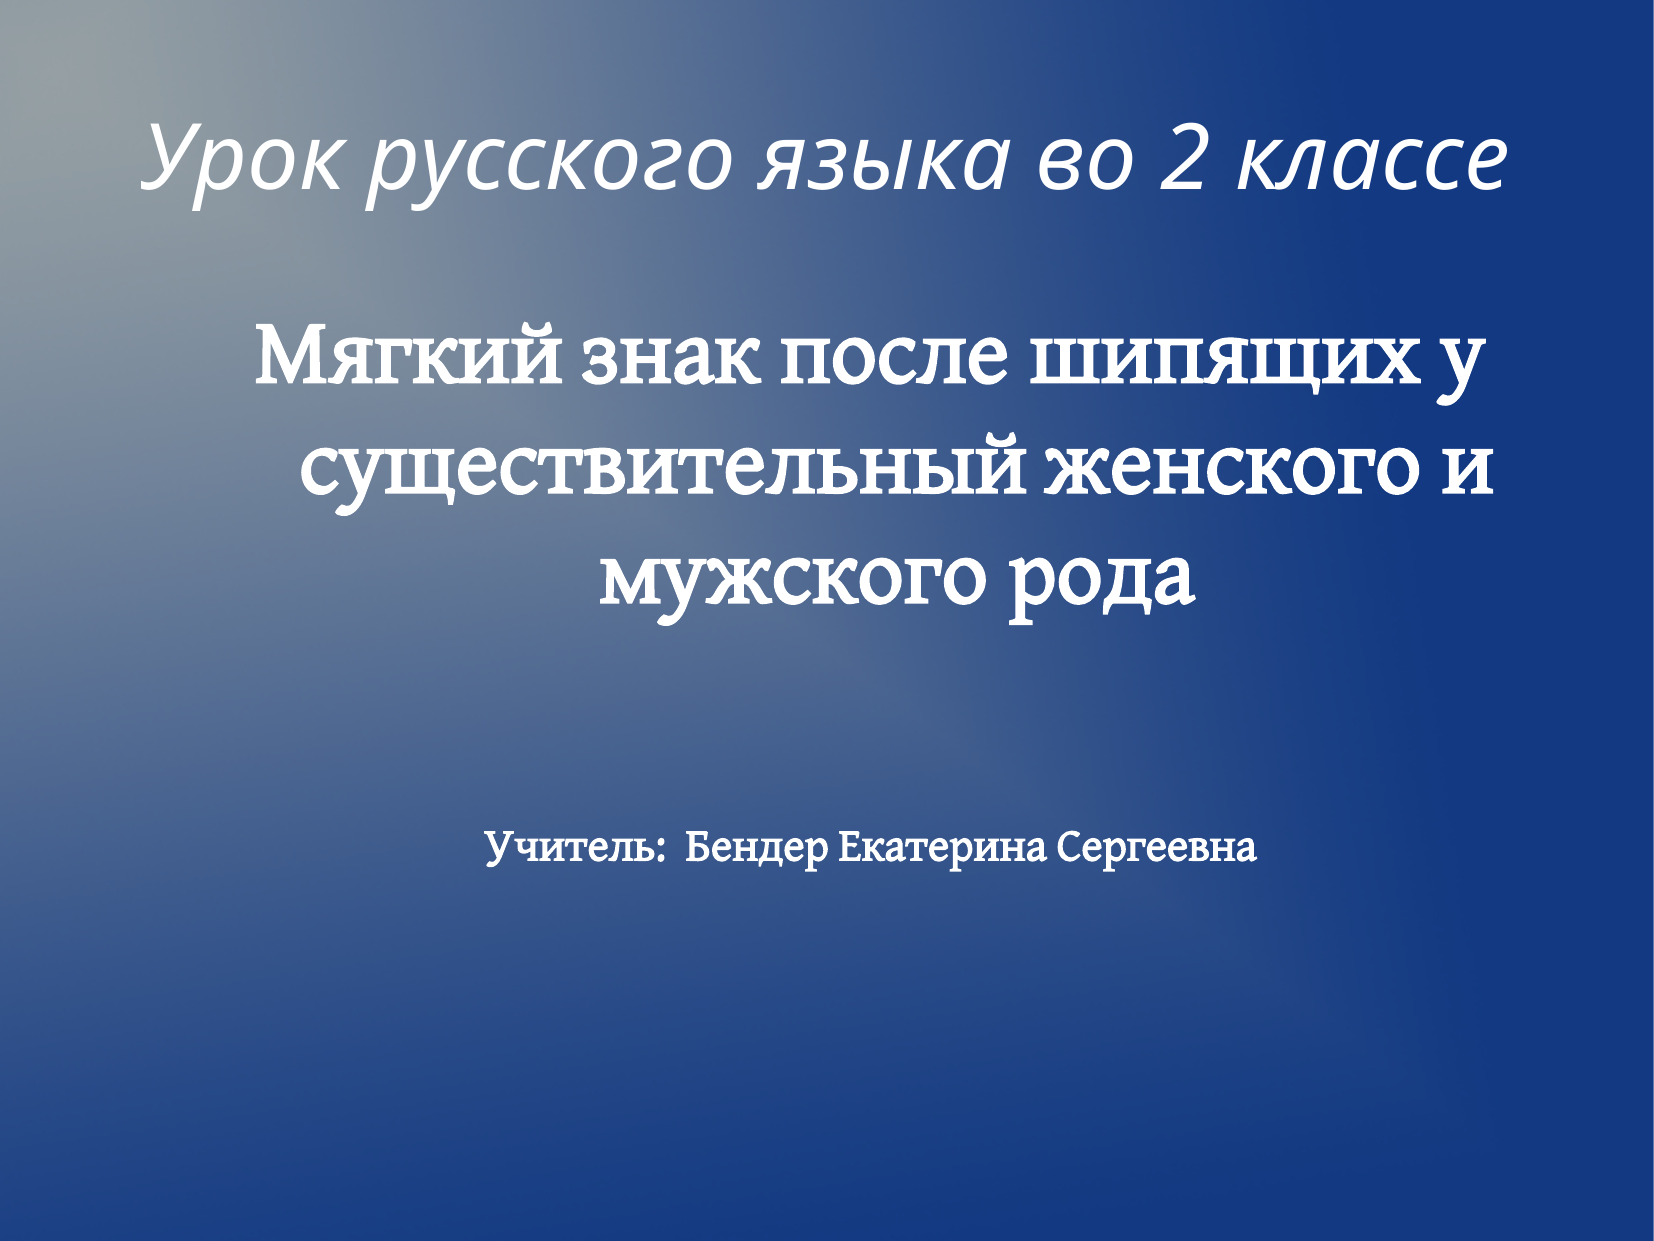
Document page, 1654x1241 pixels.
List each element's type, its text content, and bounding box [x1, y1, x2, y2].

list Мягкий знак после шипящих у существительный женского и мужского рода Учитель: Бендер Екатерина Сергеевна [82, 290, 1571, 875]
title Урок русского языка во 2 классе [82, 49, 1571, 257]
